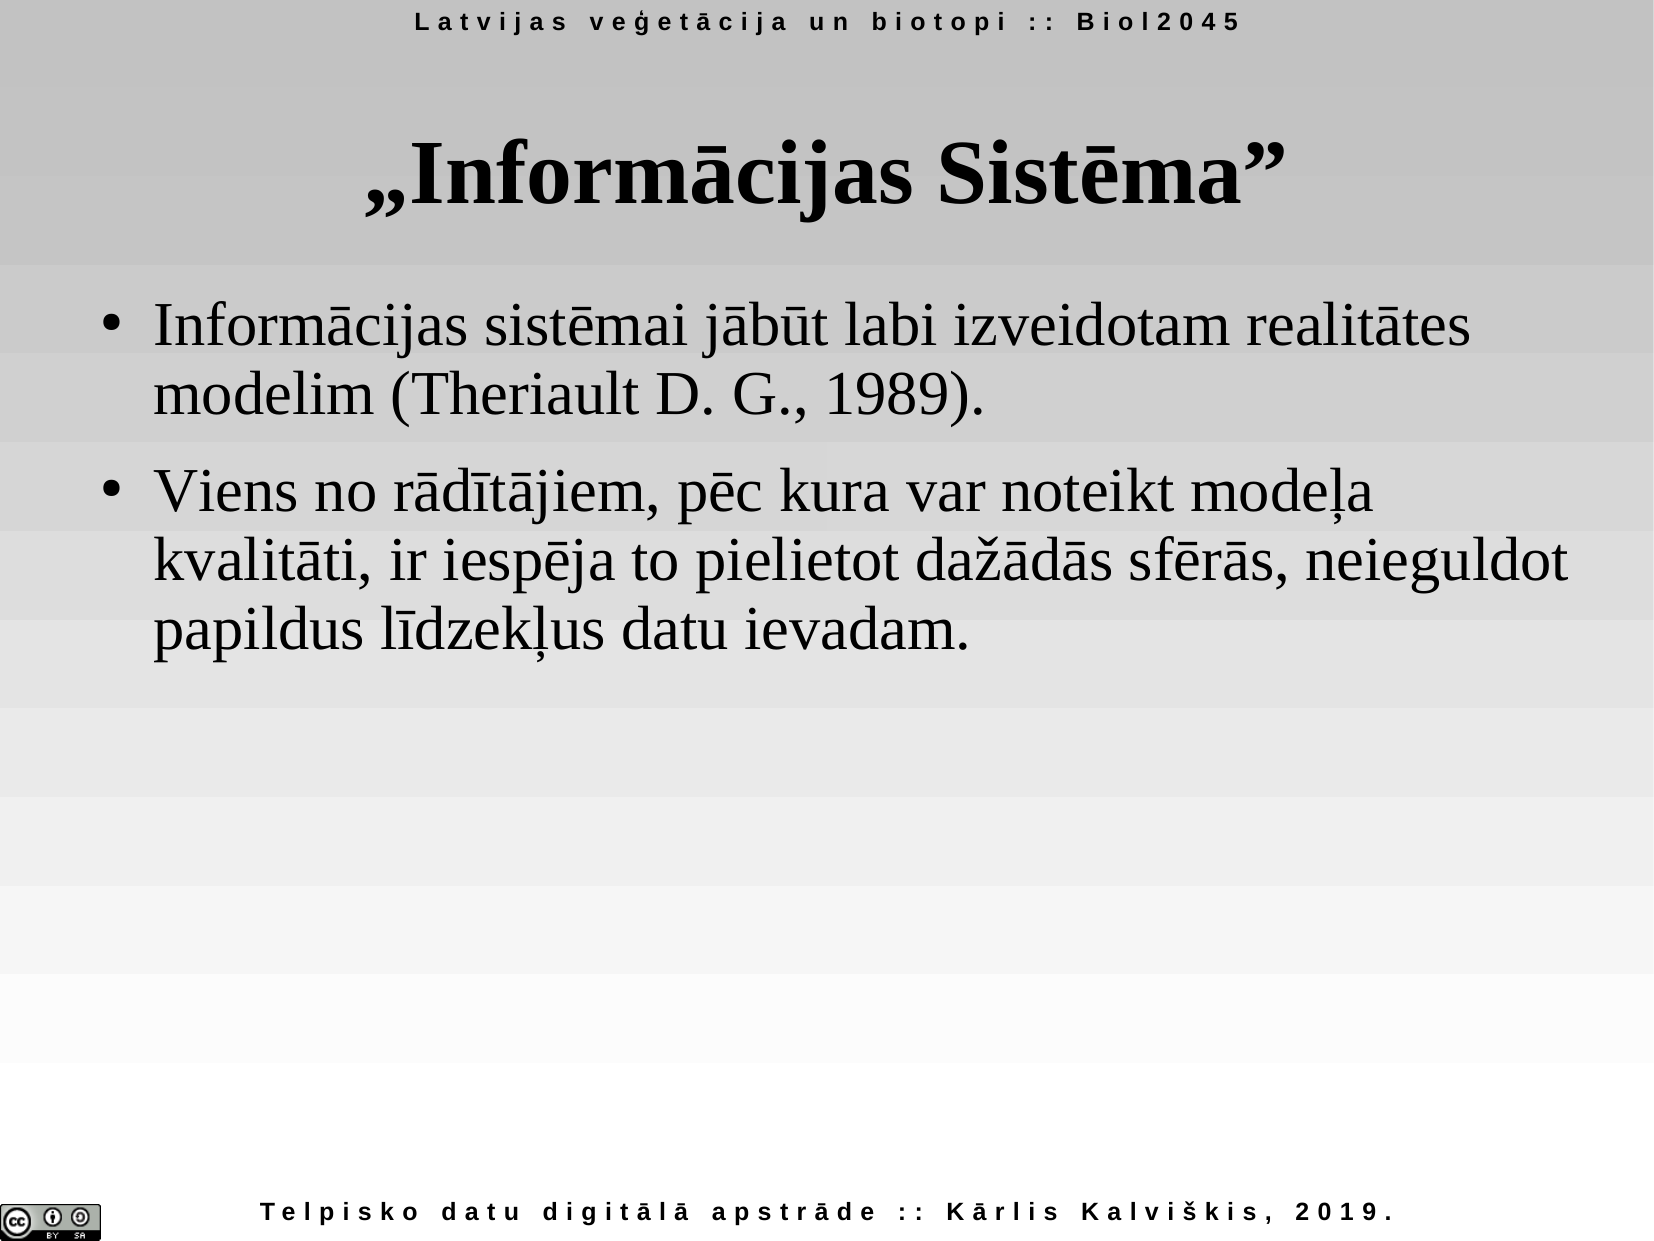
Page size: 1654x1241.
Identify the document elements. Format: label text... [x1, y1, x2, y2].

list Informācijas sistēmai jābūt labi izveidotam realitātes modelim (Theriault D. G., 1989). Viens no rādītājiem, pēc kura var noteikt modeļa kvalitāti, ir iespēja to pielietot dažādās sfērās, neieguldot papildus līdzekļus datu ievadam. [82, 289, 1571, 1113]
picture [0, 0, 1654, 1241]
title „Informācijas Sistēma” [29, 49, 1625, 296]
